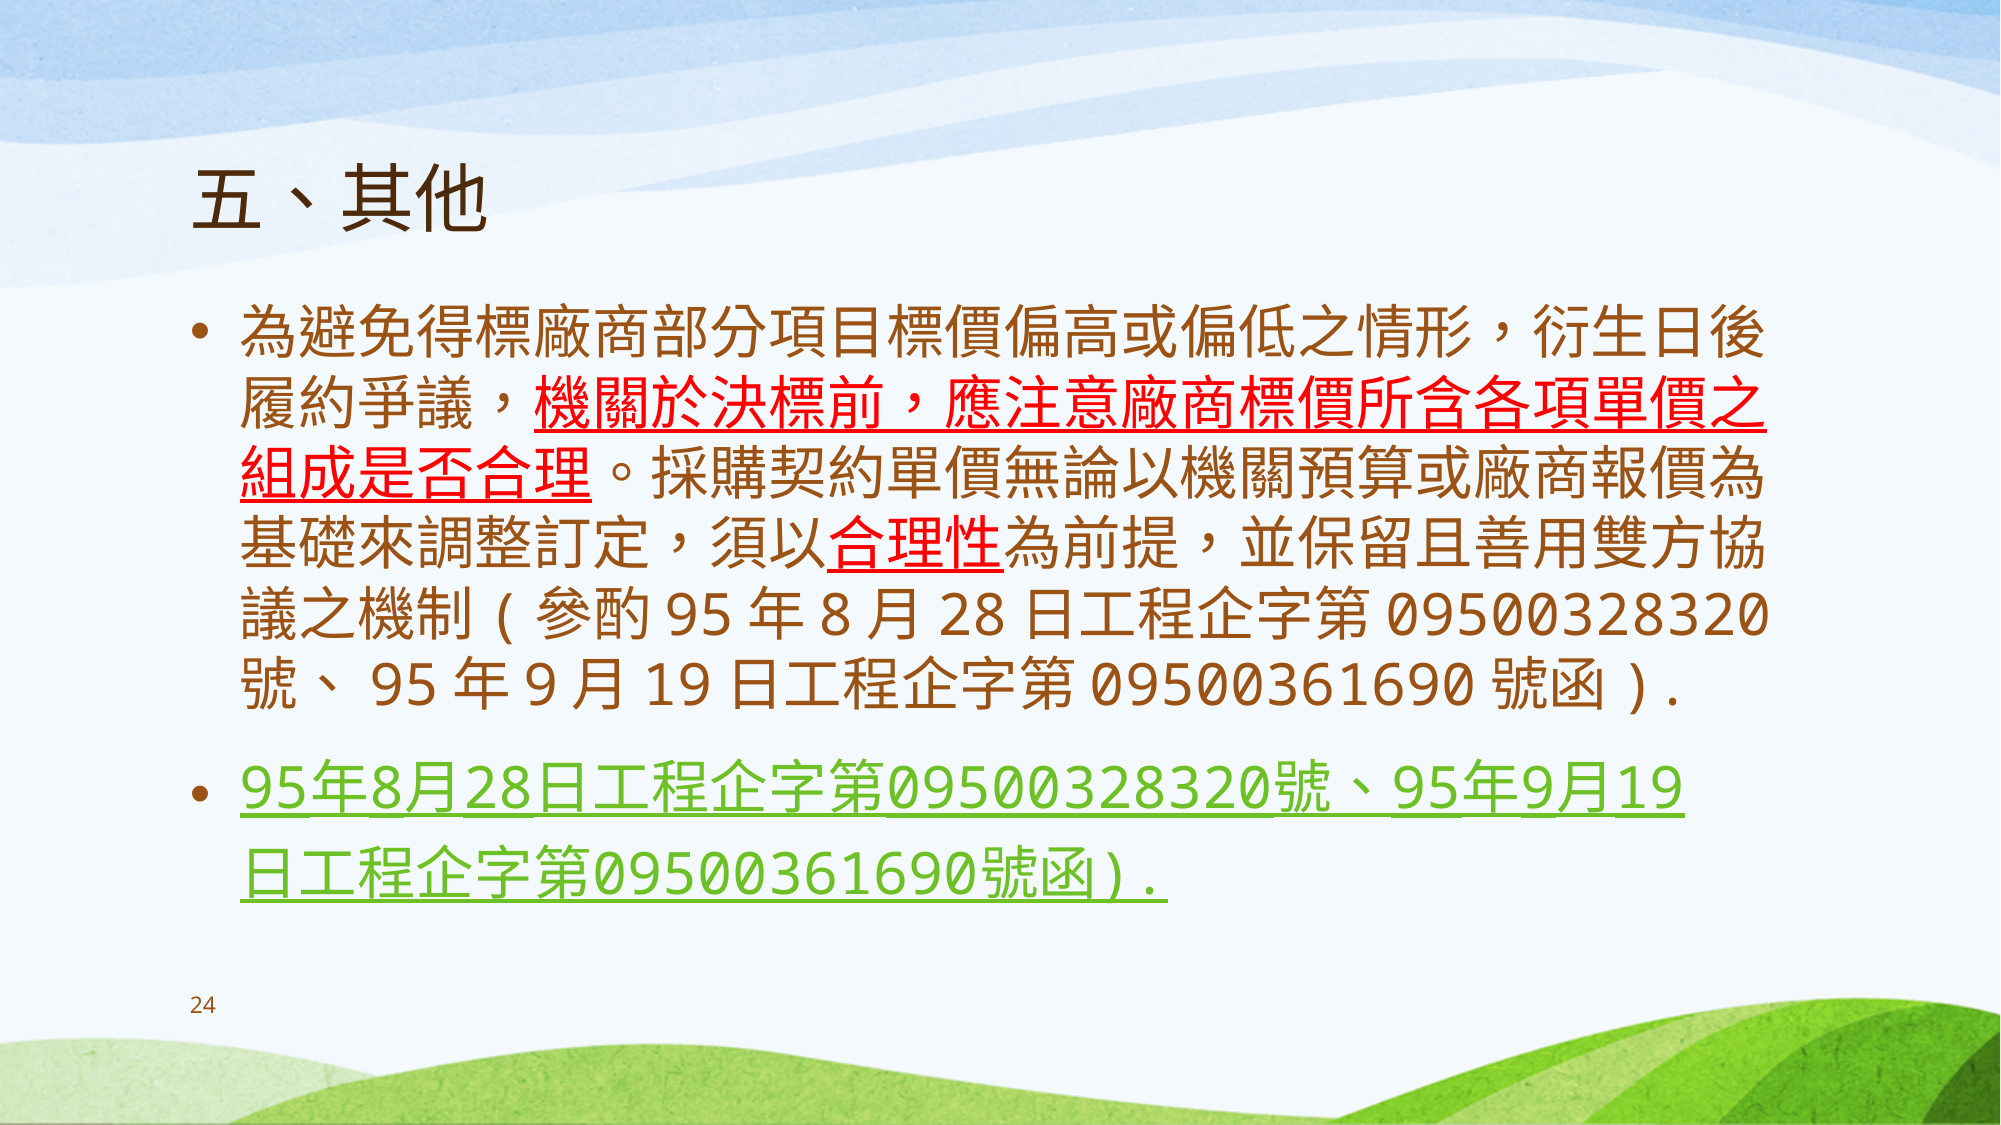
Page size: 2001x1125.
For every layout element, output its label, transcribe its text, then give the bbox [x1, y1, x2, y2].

picture [0, 0, 2001, 1125]
title 五、其他 [174, 50, 1825, 250]
slide_number <編號> [174, 987, 300, 1025]
list 為避免得標廠商部分項目標價偏高或偏低之情形，衍生日後履約爭議，機關於決標前，應注意廠商標價所含各項單價之組成是否合理。採購契約單價無論以機關預算或廠商報價為基礎來調整訂定，須以合理性為前提，並保留且善用雙方協議之機制(參酌95年8月28日工程企字第09500328320號、95年9月19日工程企字第09500361690號函). 95年8月28日工程企字第09500328320號、95年9月19日工程企字第09500361690號函). [174, 287, 1825, 982]
